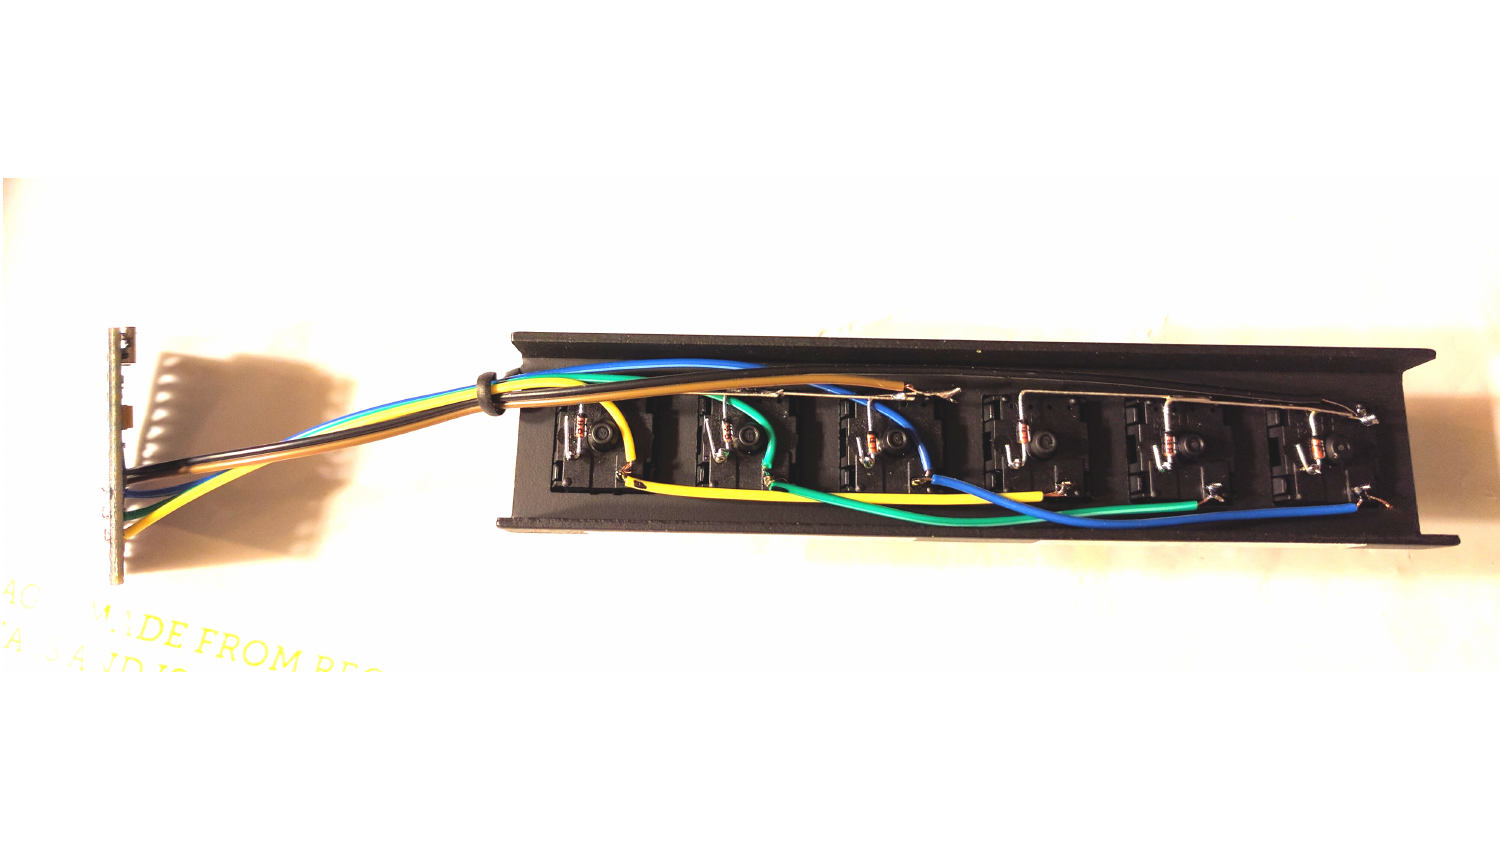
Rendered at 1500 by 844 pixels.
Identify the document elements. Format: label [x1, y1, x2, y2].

picture [3, 178, 1500, 672]
